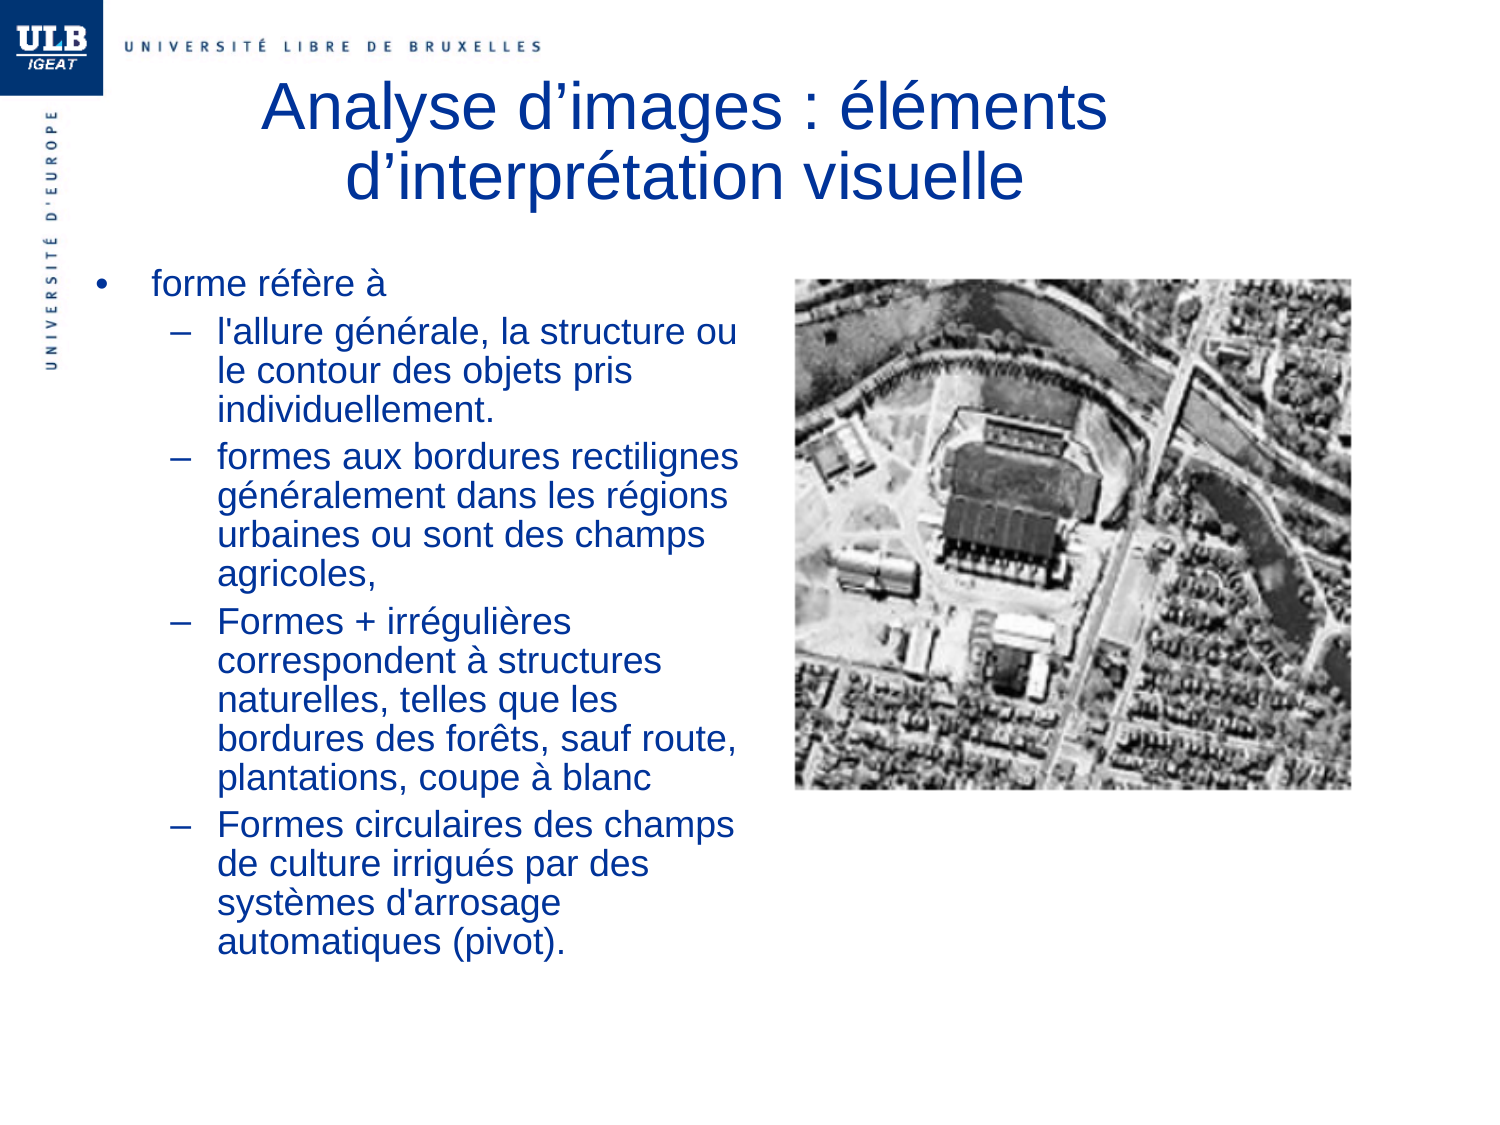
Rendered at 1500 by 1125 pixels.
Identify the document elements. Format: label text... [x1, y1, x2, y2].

title Analyse d’images : éléments d’interprétation visuelle [90, 63, 1282, 224]
picture [0, 0, 1500, 1125]
list forme réfère à l'allure générale, la structure ou le contour des objets pris individuellement. formes aux bordures rectilignes généralement dans les régions urbaines ou sont des champs agricoles, Formes + irrégulières correspondent à structures naturelles, telles que les bordures des forêts, sauf route, plantations, coupe à blanc Formes circulaires des champs de culture irrigués par des systèmes d'arrosage automatiques (pivot). [80, 258, 761, 1026]
